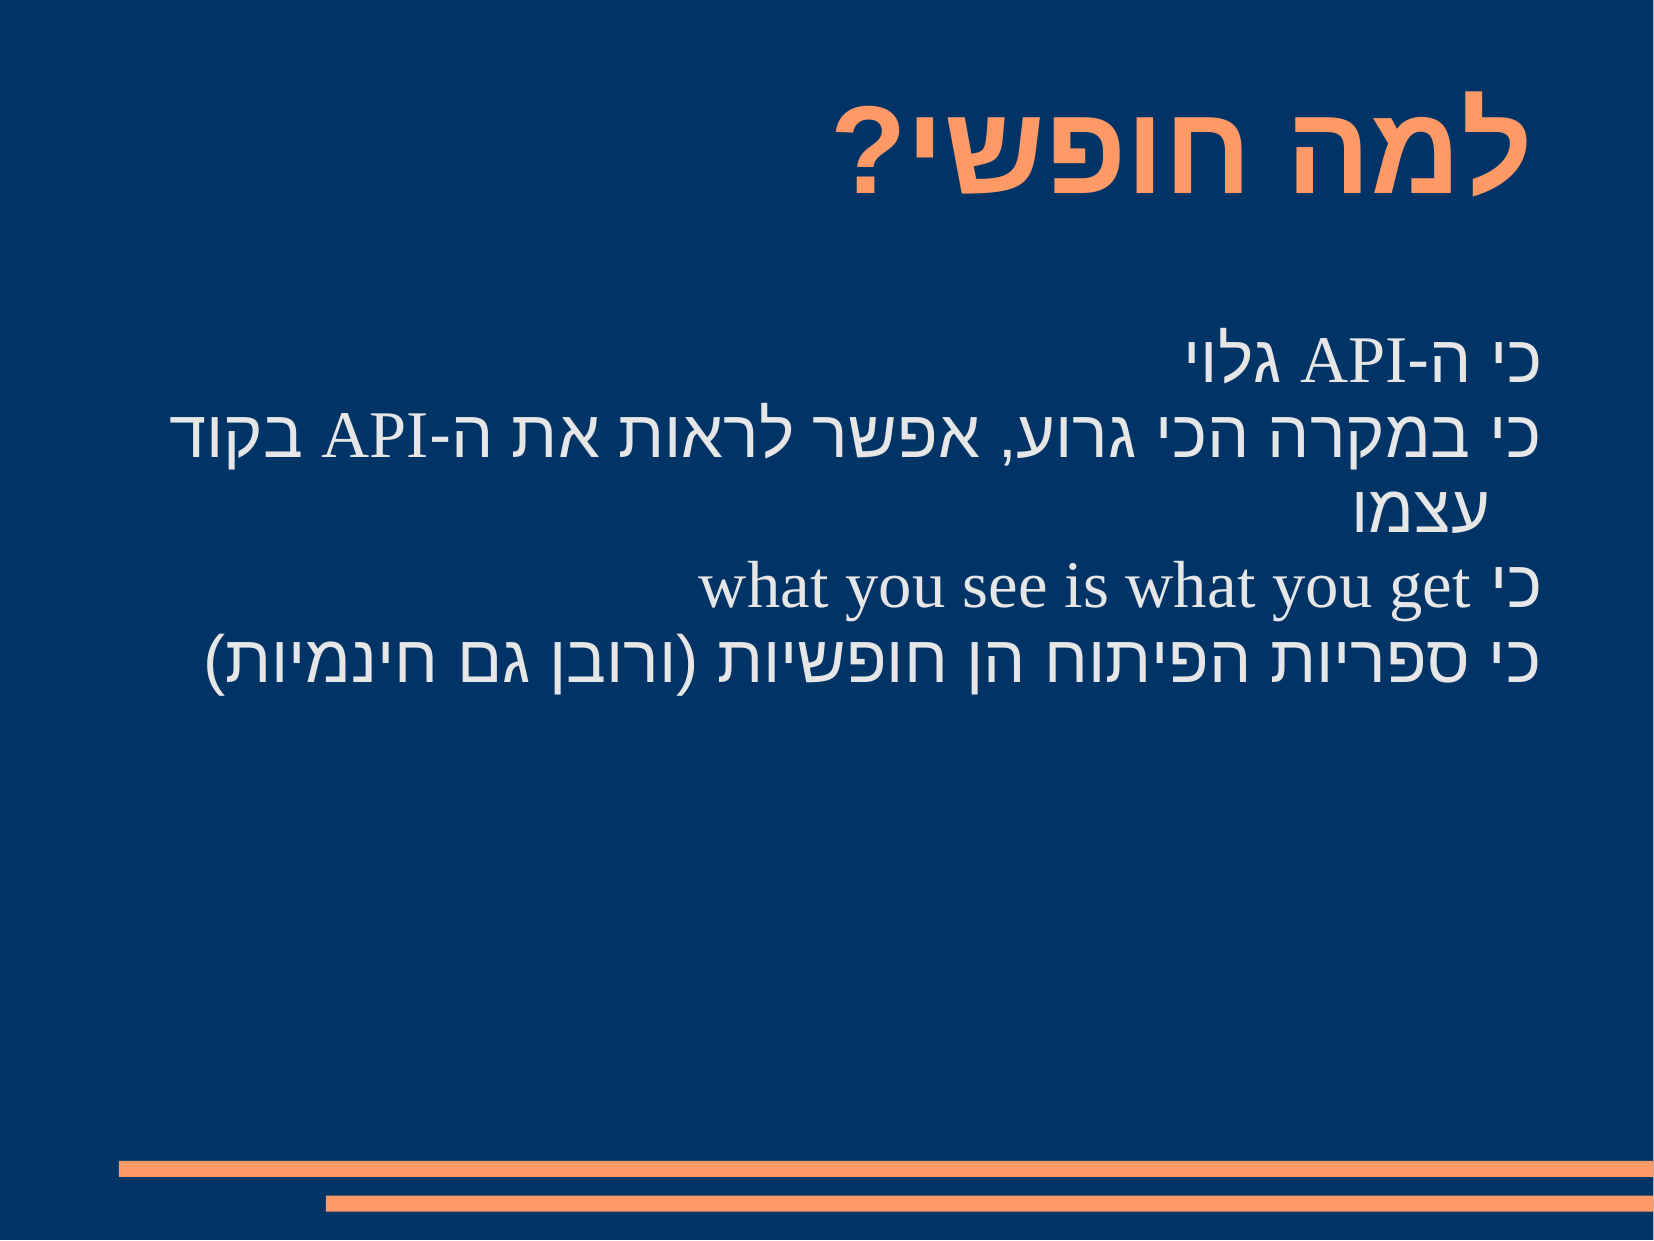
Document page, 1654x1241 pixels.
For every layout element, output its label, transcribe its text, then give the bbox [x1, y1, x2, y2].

title למה חופשי? [121, 46, 1534, 254]
list כי ה-API גלוי כי במקרה הכי גרוע, אפשר לראות את ה-API בקוד עצמו כי what you see is what you get כי ספריות הפיתוח הן חופשיות (ורובן גם חינמיות) [121, 322, 1561, 1133]
